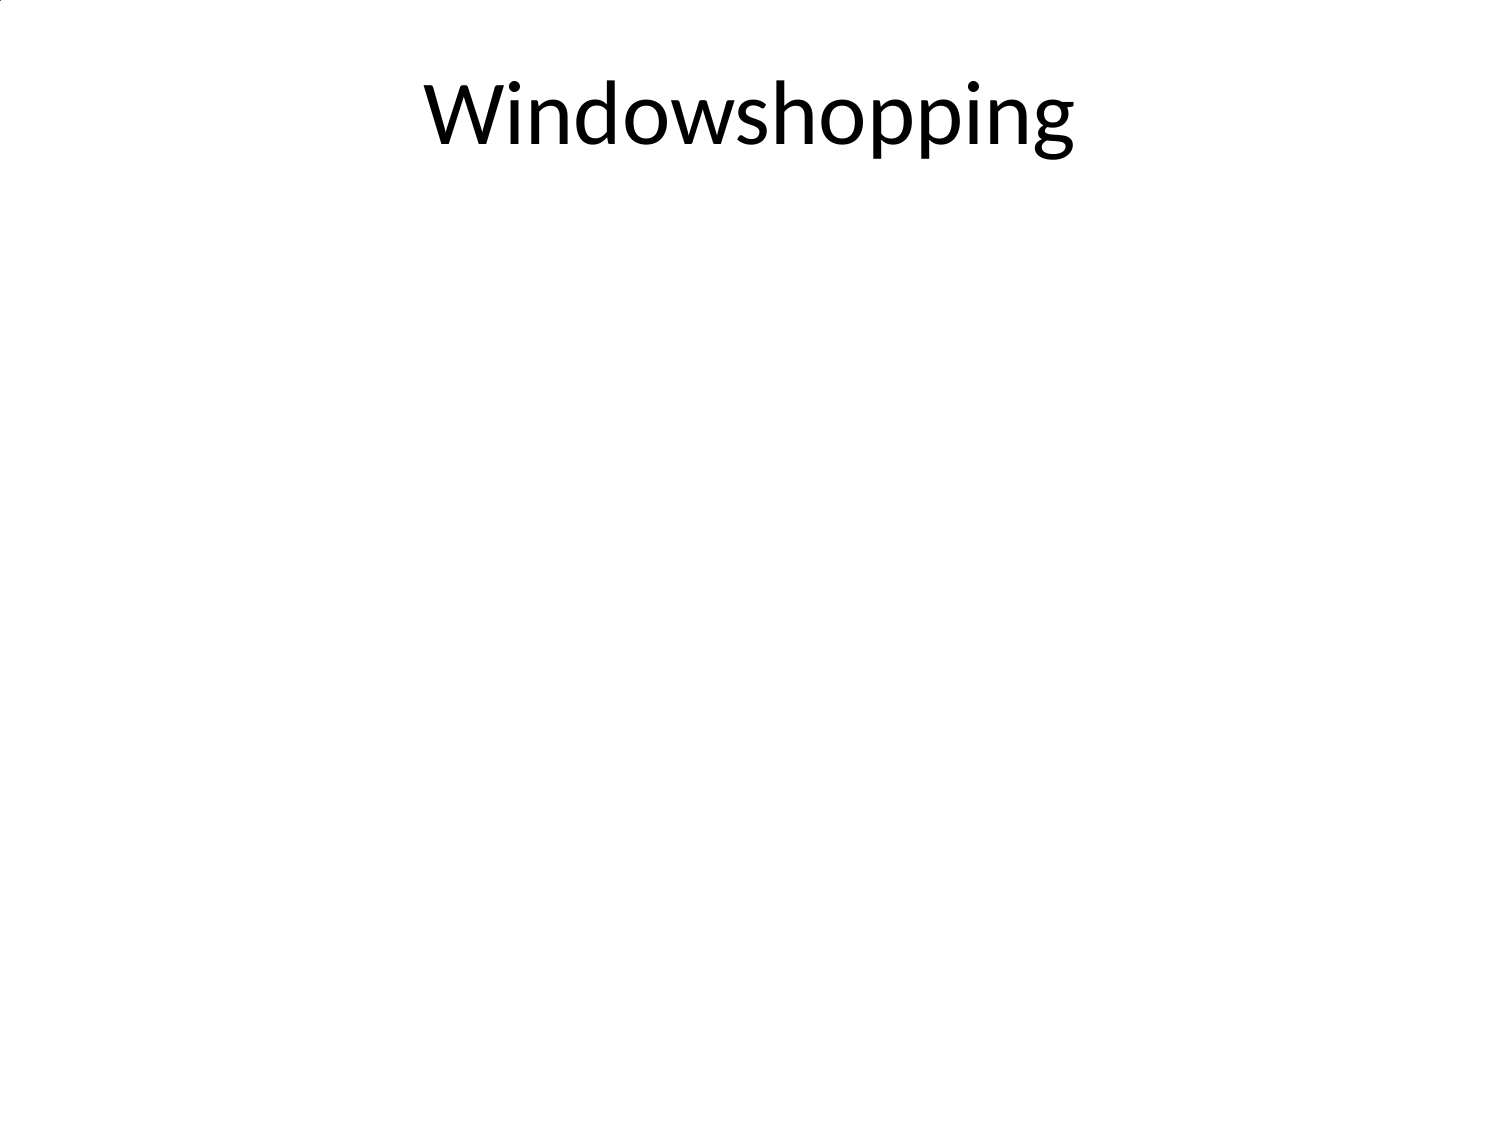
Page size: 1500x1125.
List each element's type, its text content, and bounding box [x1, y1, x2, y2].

title Windowshopping [75, 45, 1425, 233]
